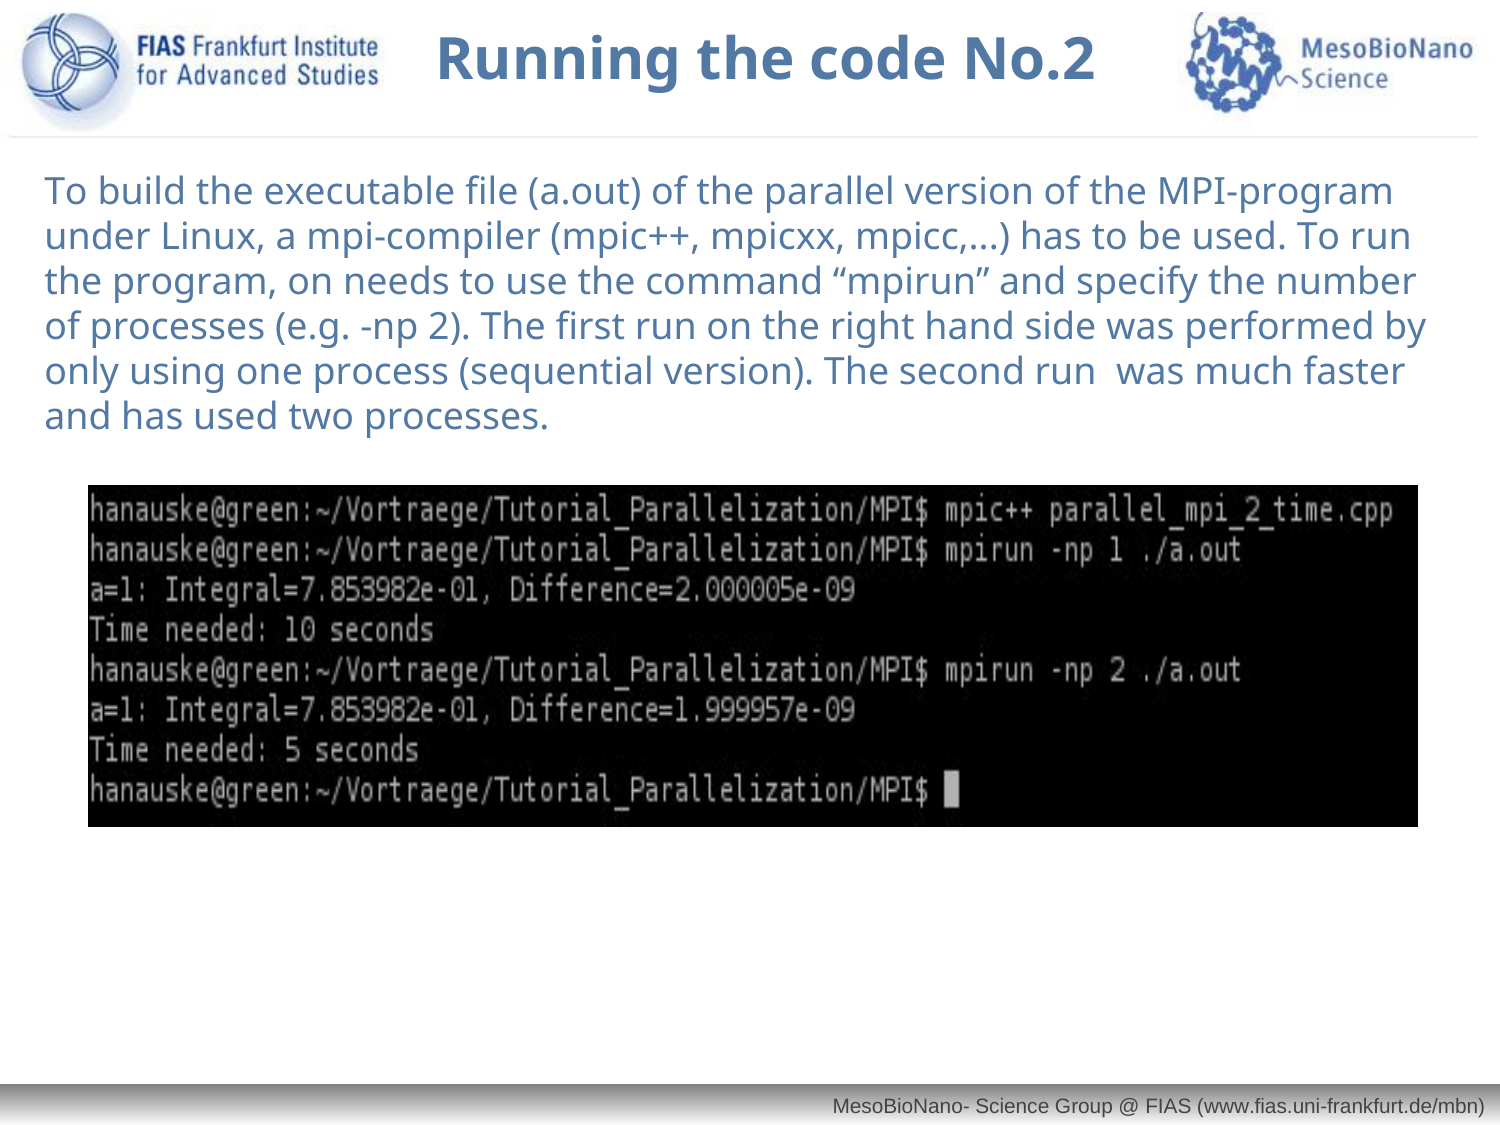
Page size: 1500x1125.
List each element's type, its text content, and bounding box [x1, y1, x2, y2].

picture [88, 485, 1418, 827]
text_box To build the executable file (a.out) of the parallel version of the MPI-program under Linux, a mpi-compiler (mpic++, mpicxx, mpicc,...) has to be used. To run the program, on needs to use the command “mpirun” and specify the number of processes (e.g. -np 2). The first run on the right hand side was performed by only using one process (sequential version). The second run was much faster and has used two processes. [29, 159, 1477, 445]
title Running the code No.2 [0, 0, 1499, 142]
